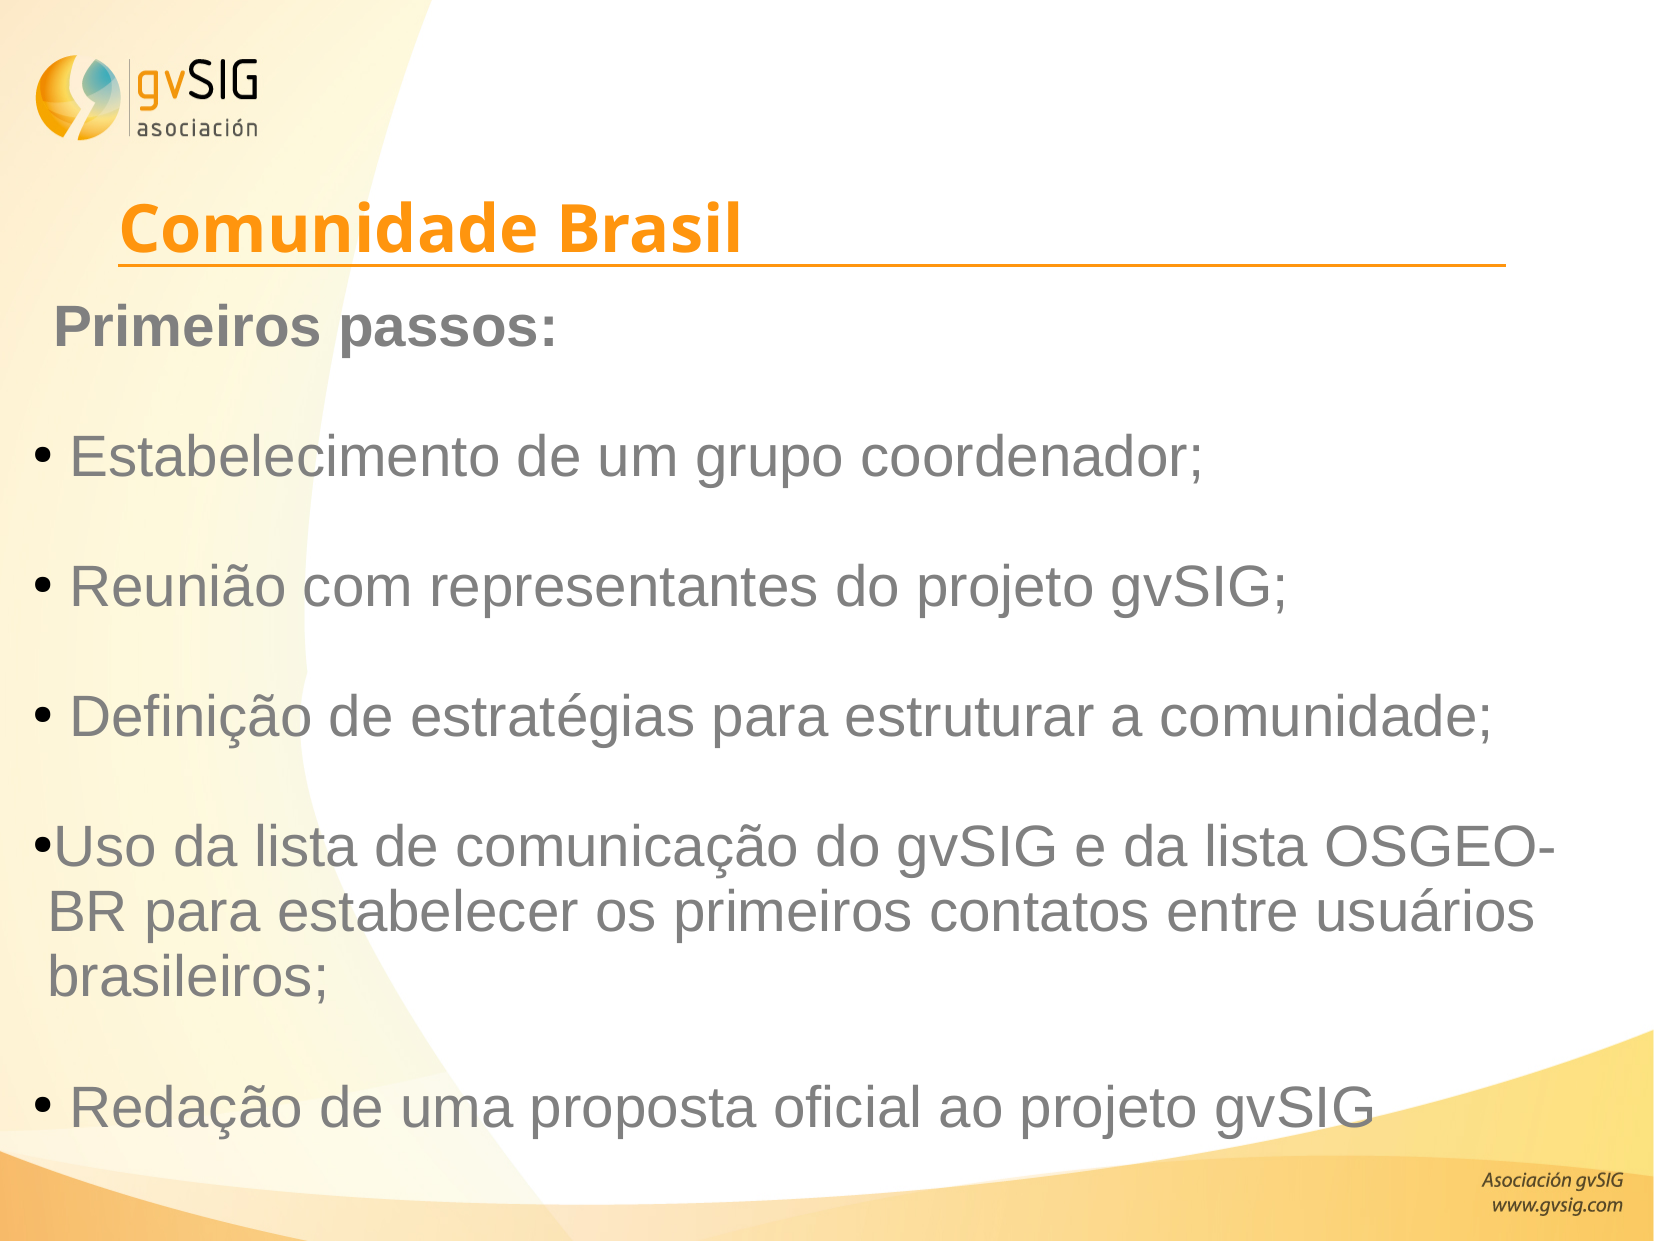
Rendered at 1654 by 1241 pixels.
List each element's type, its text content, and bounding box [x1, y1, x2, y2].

title Comunidade Brasil [118, 177, 1607, 276]
text_box Primeiros passos: Estabelecimento de um grupo coordenador; Reunião com representantes do projeto gvSIG; Definição de estratégias para estruturar a comunidade; Uso da lista de comunicação do gvSIG e da lista OSGEO-BR para estabelecer os primeiros contatos entre usuários brasileiros; Redação de uma proposta oficial ao projeto gvSIG [17, 286, 1613, 1146]
picture [0, 0, 1654, 1241]
